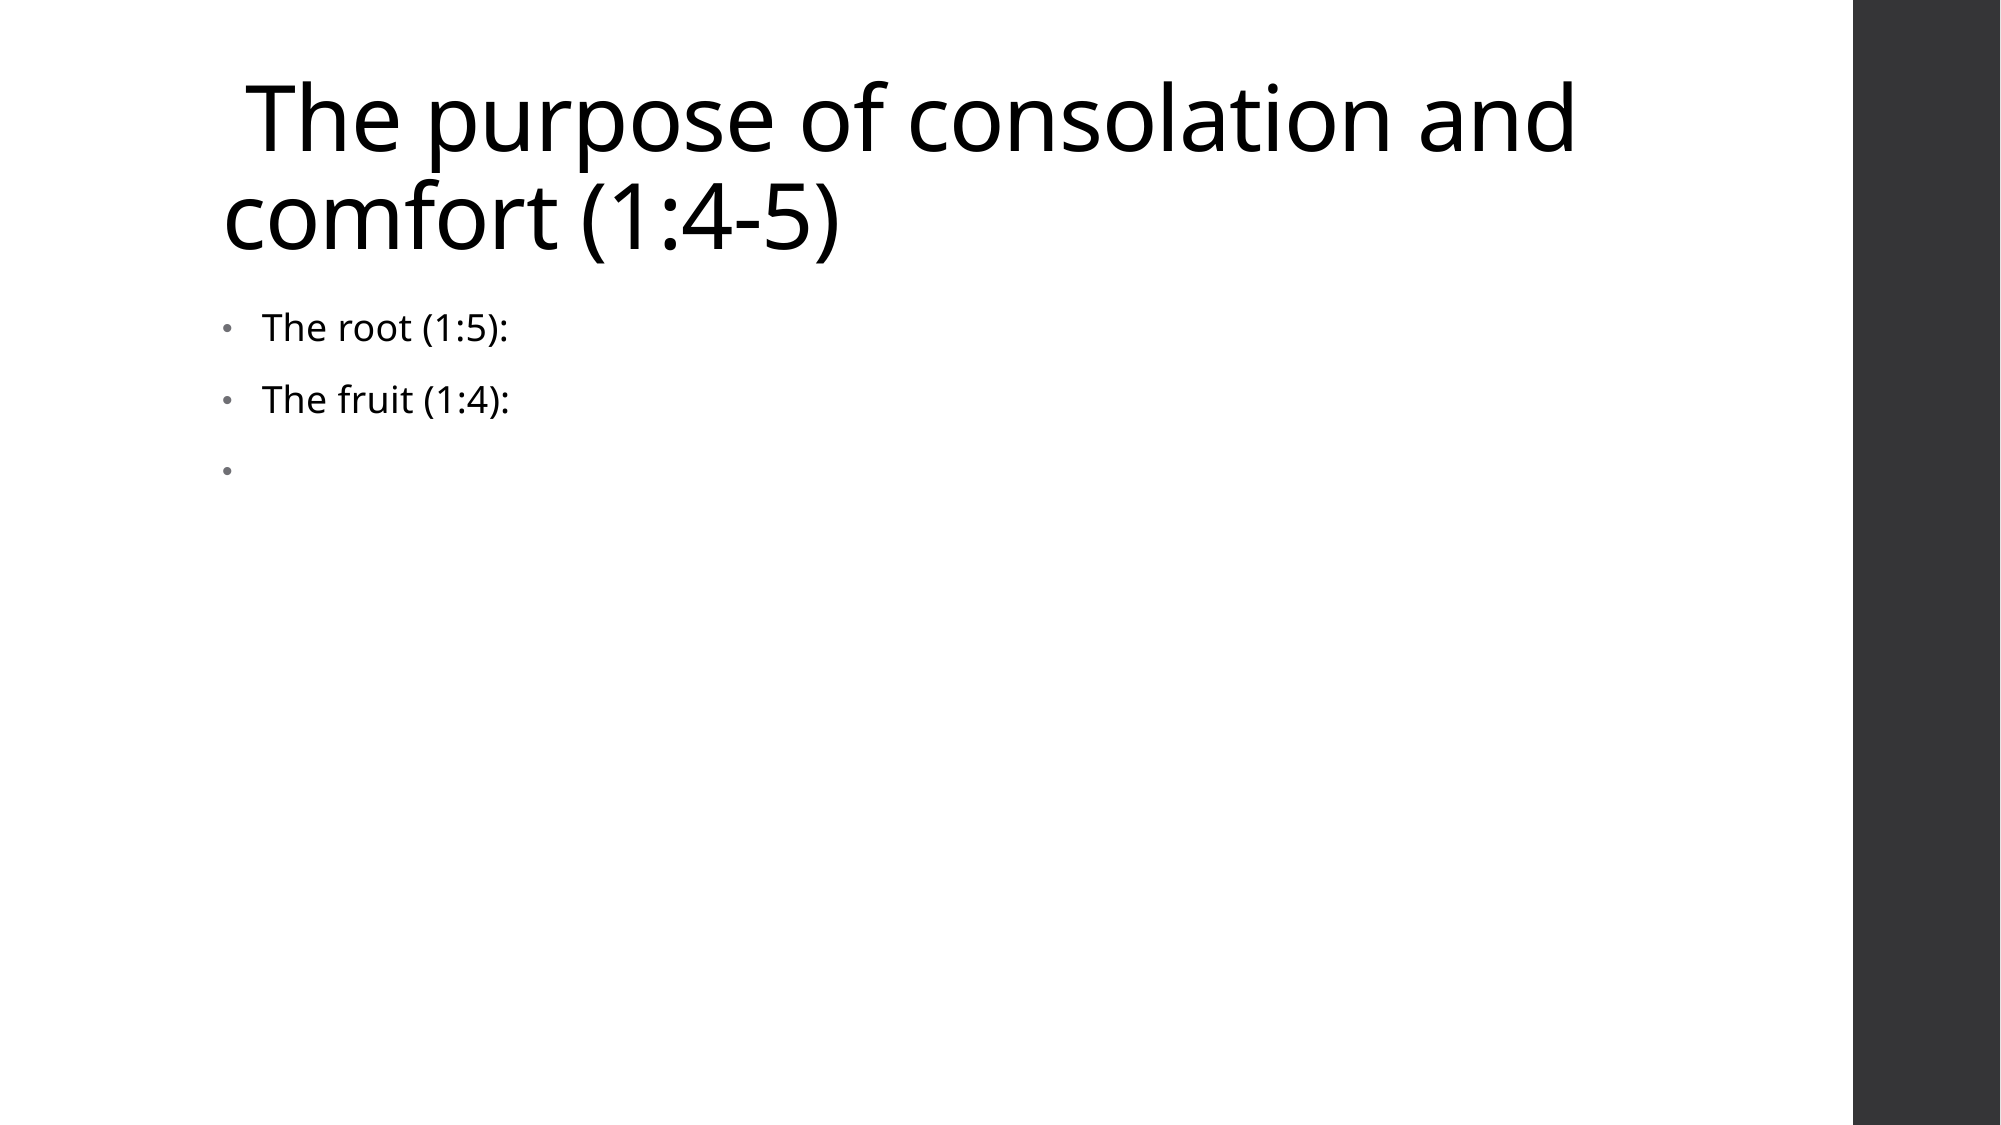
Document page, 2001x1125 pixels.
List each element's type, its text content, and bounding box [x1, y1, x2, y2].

list The root (1:5): The fruit (1:4): [206, 299, 1617, 1014]
title The purpose of consolation and comfort (1:4-5) [206, 60, 1797, 278]
